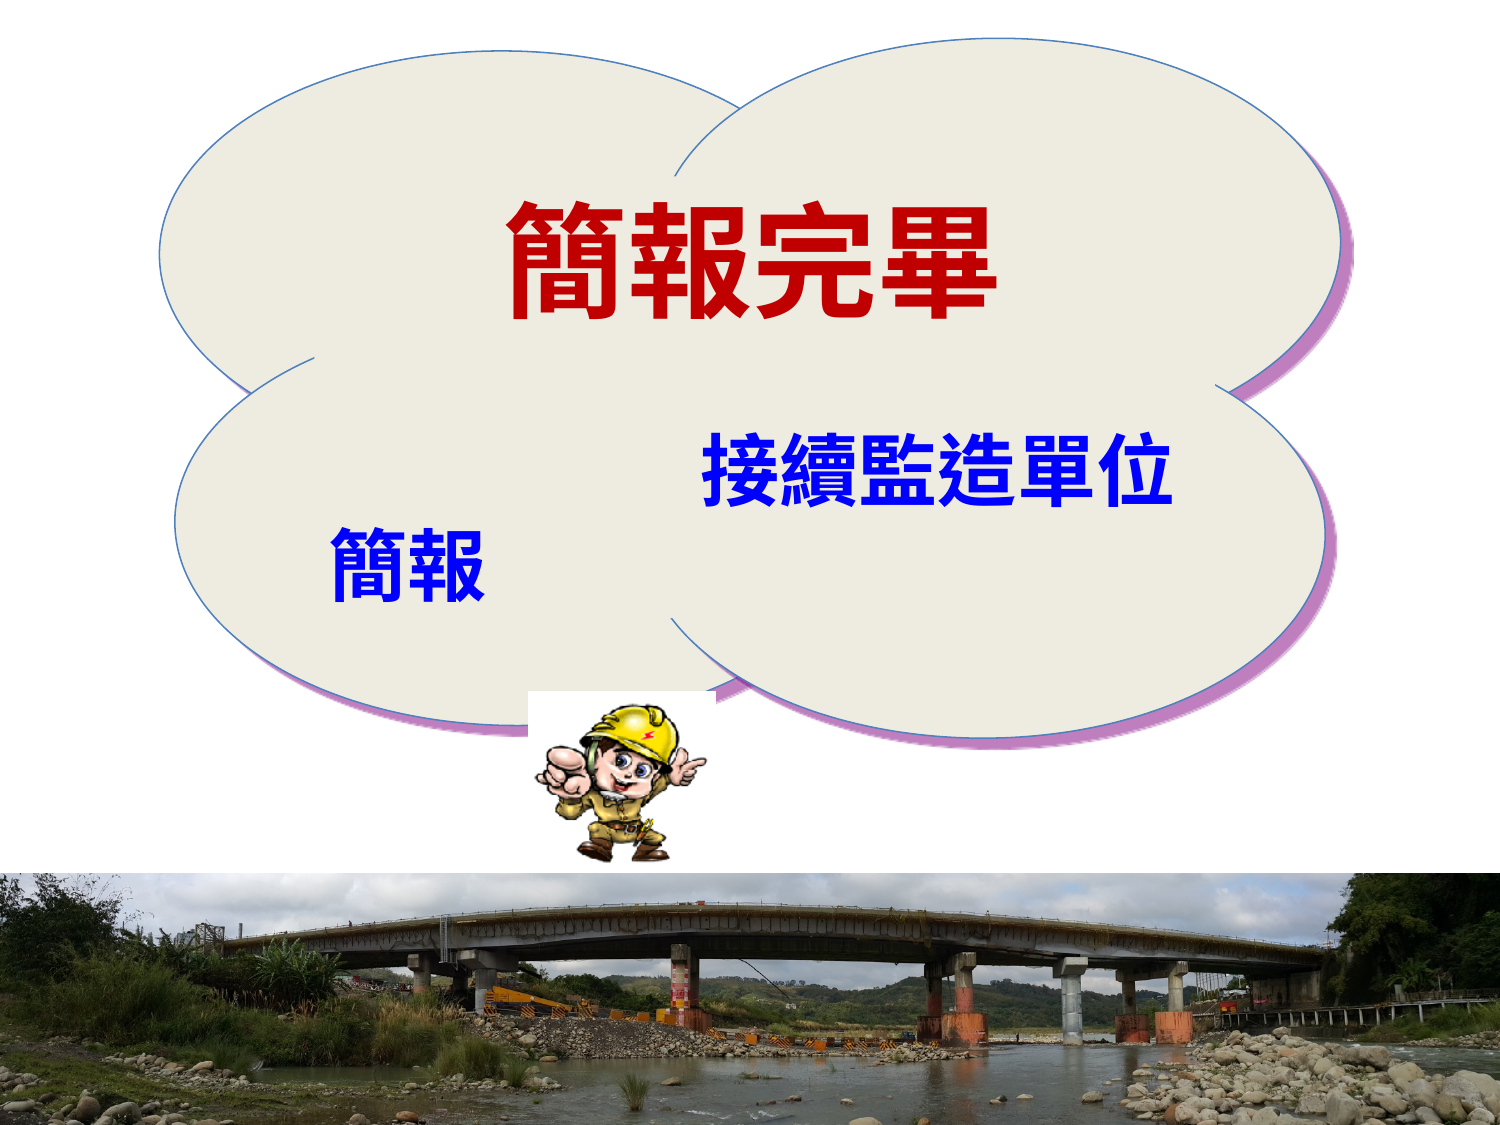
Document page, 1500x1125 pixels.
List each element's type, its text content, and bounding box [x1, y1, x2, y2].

picture [0, 691, 1500, 1125]
text_box [159, 38, 1341, 739]
text_box 簡報完畢 接續監造單位簡報 [314, 176, 1216, 527]
